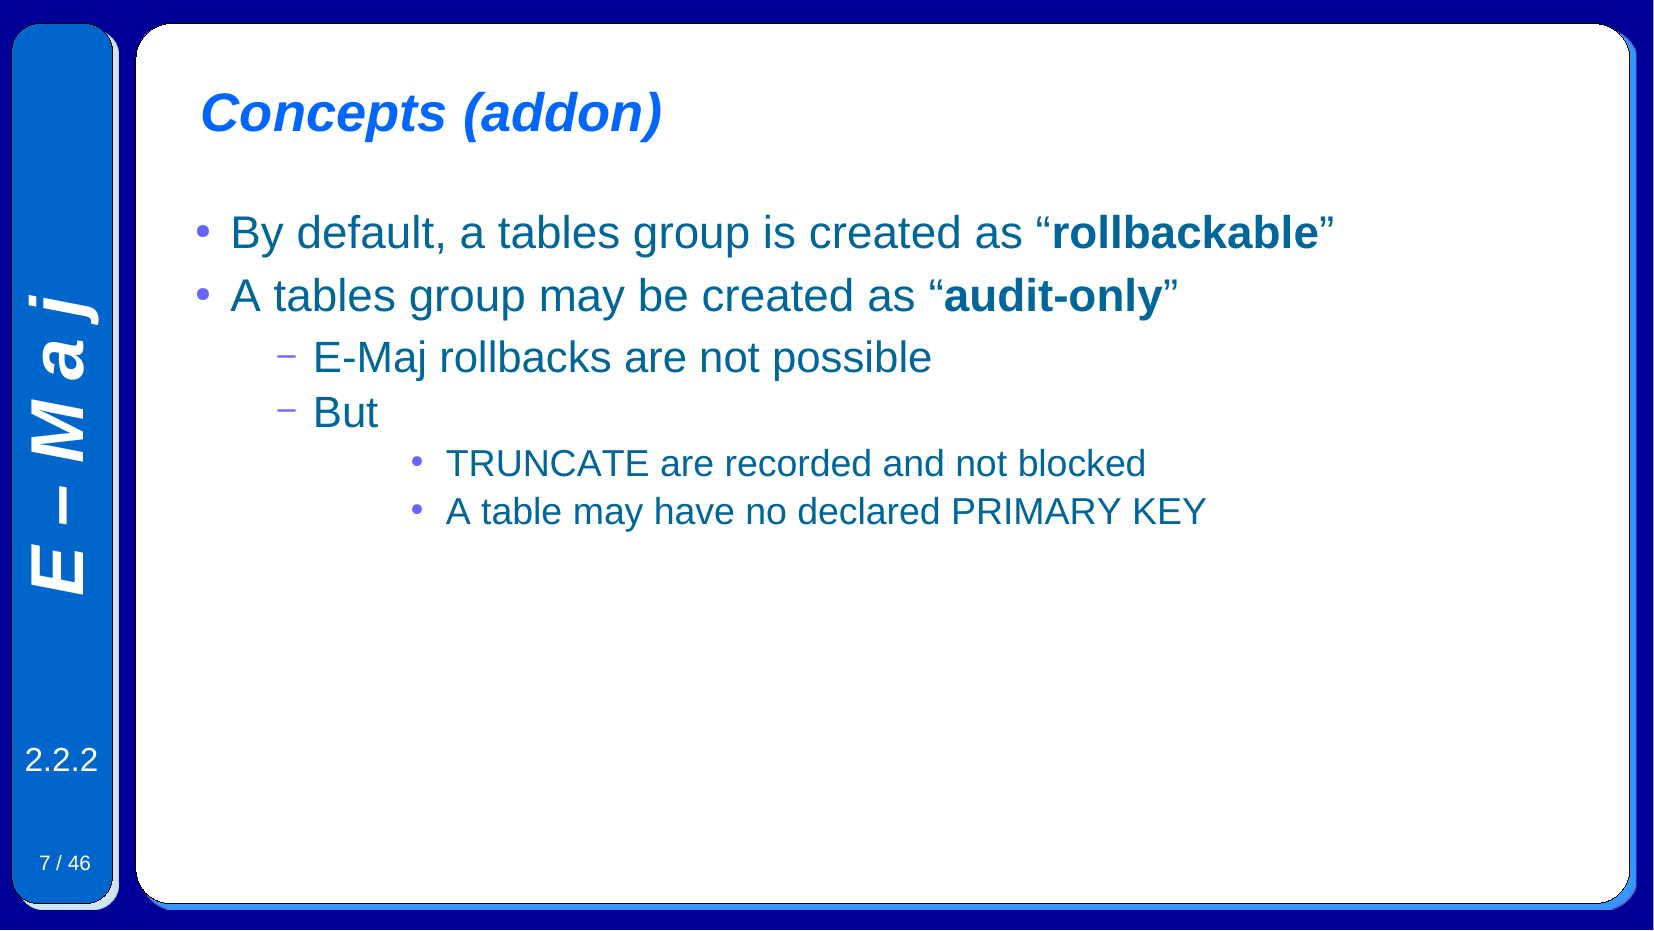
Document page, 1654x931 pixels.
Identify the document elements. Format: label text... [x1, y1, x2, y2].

list By default, a tables group is created as “rollbackable” A tables group may be created as “audit-only” E-Maj rollbacks are not possible But TRUNCATE are recorded and not blocked A table may have no declared PRIMARY KEY [177, 206, 1587, 827]
title Concepts (addon) [200, 34, 1575, 191]
